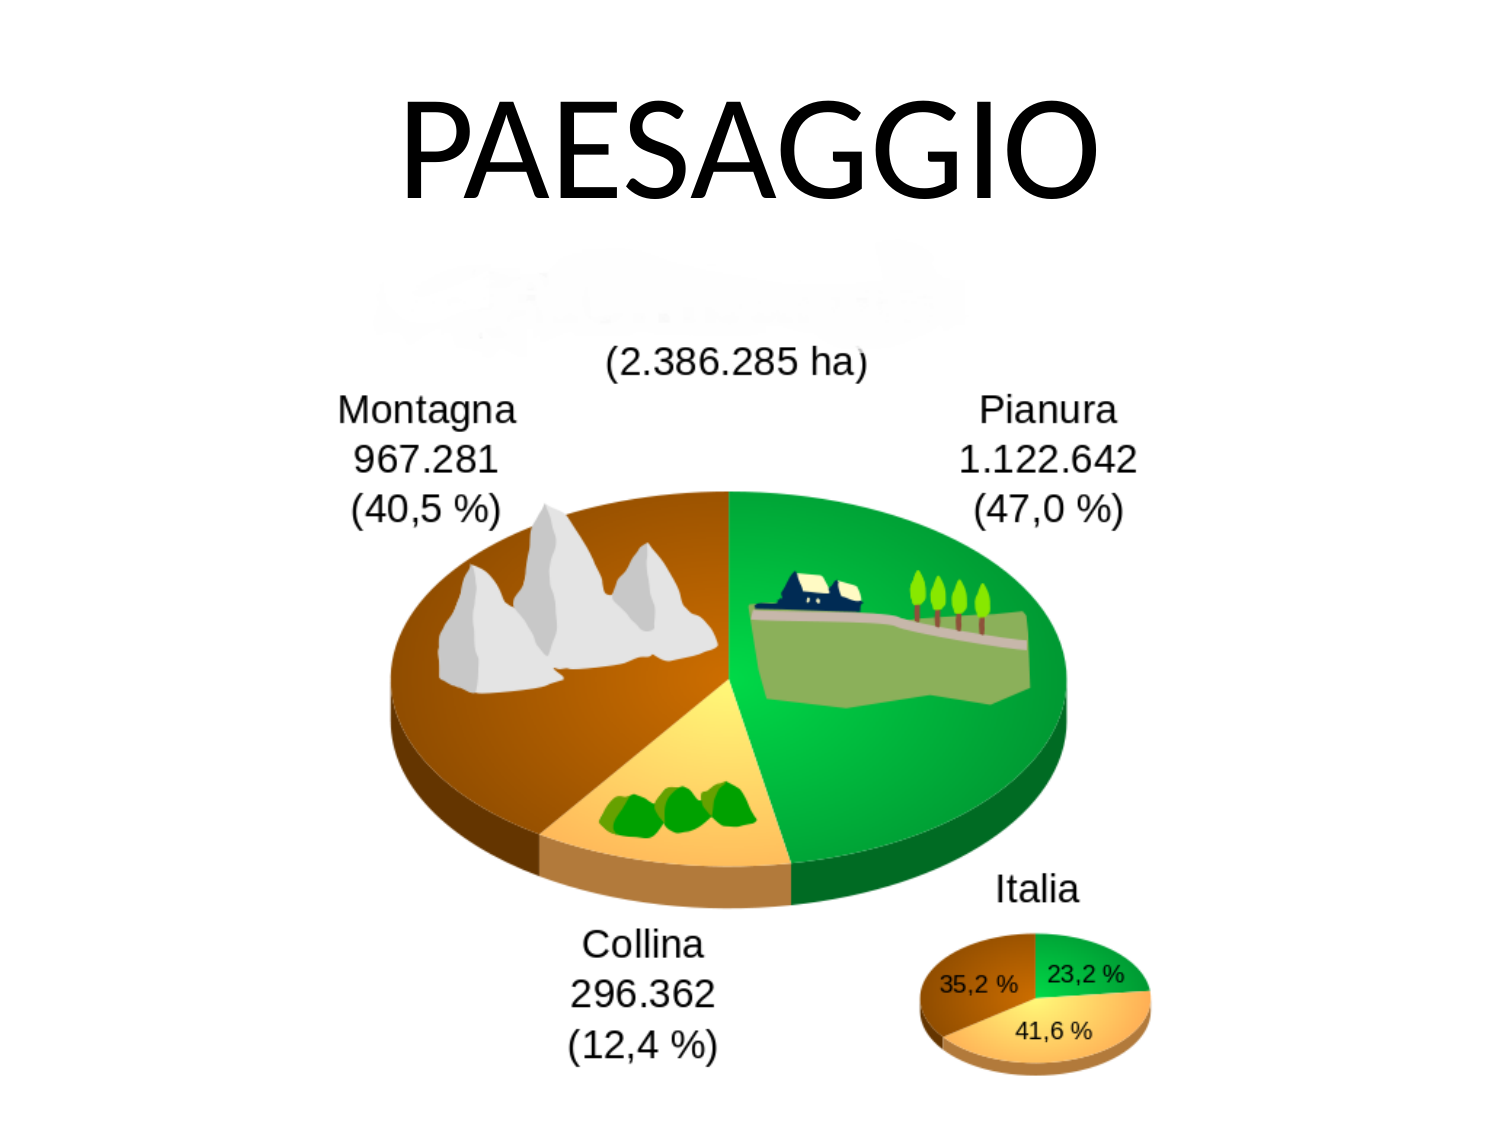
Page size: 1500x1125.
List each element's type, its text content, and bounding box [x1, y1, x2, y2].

title PAESAGGIO [75, 45, 1425, 233]
picture [301, 231, 1174, 1105]
